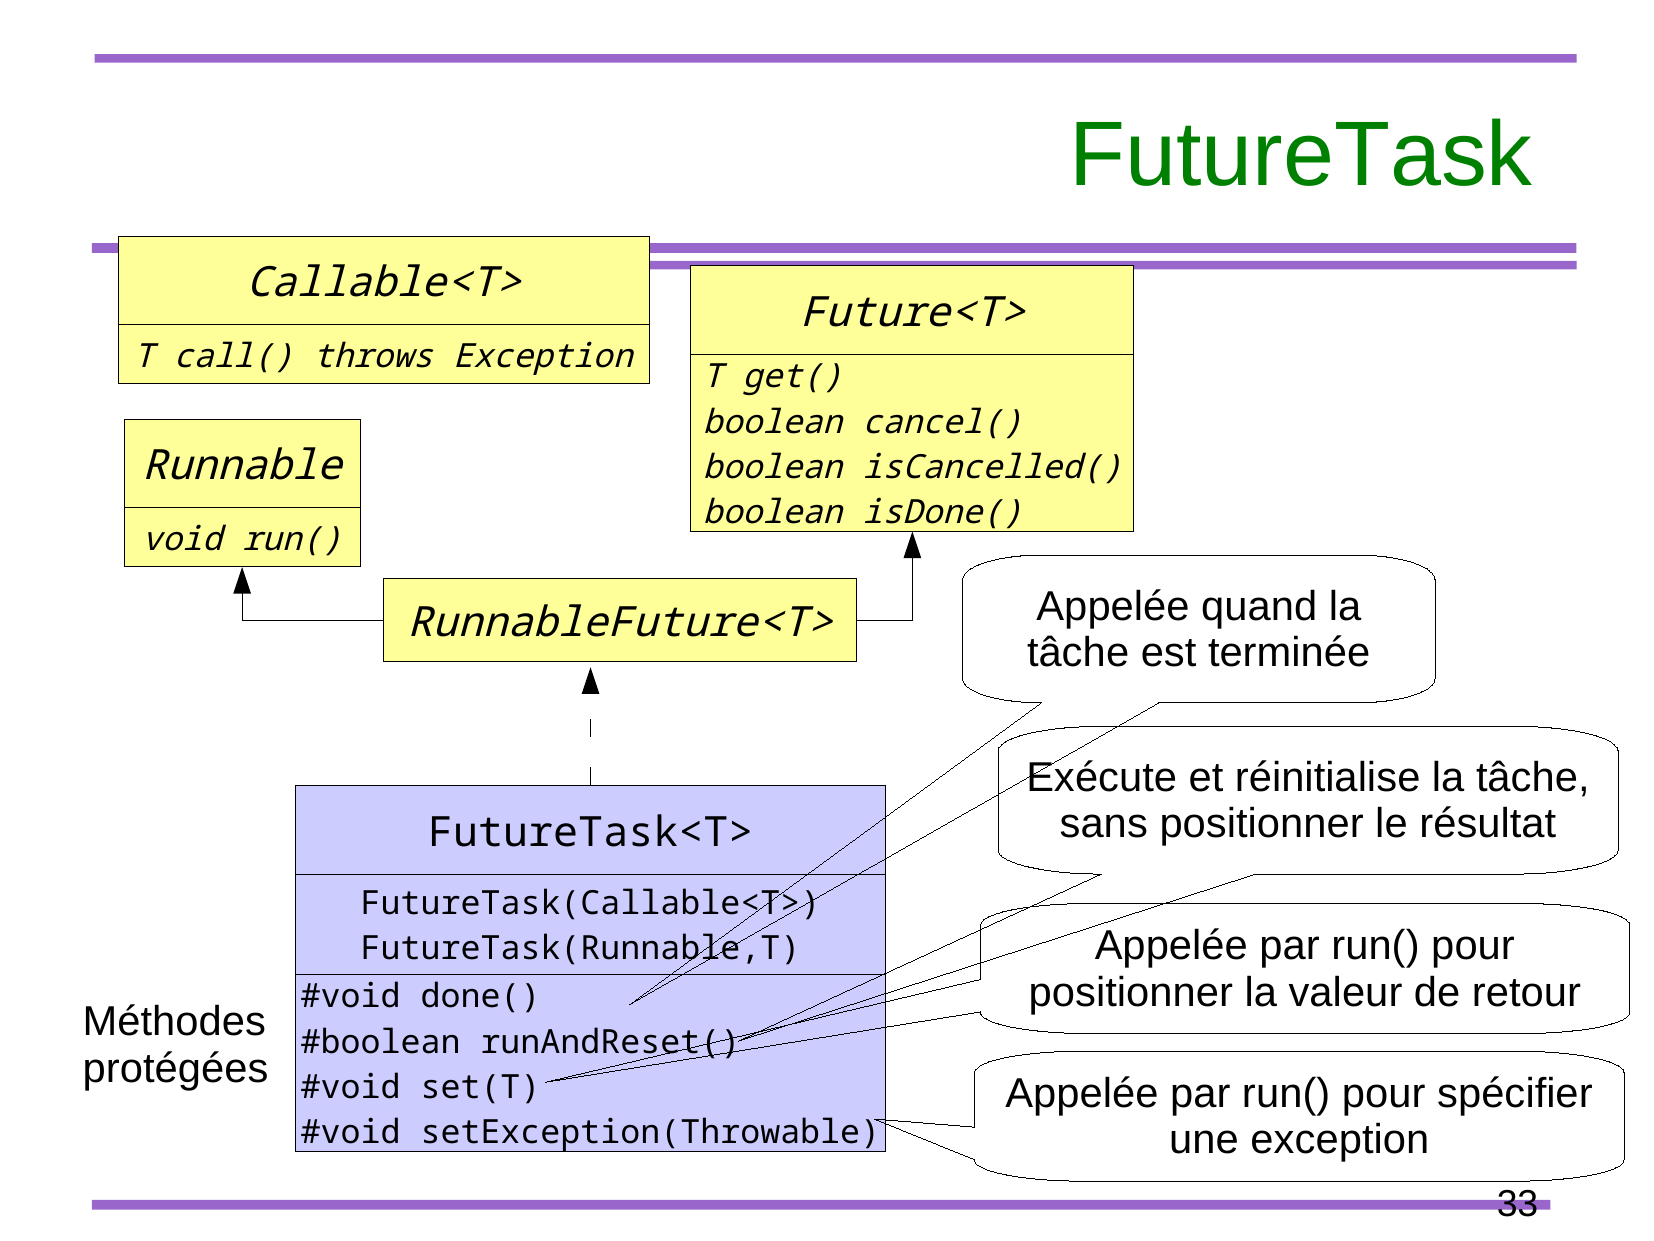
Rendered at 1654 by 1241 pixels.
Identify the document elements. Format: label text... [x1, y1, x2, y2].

text_box #void done() #boolean runAndReset() #void set(T) #void setException(Throwable) [295, 974, 886, 1152]
text_box Appelée quand la tâche est terminée [629, 555, 1436, 1005]
text_box Appelée par run() pour positionner la valeur de retour [545, 903, 1630, 1083]
text_box Future<T> [690, 265, 1134, 354]
text_box FutureTask(Callable<T>) FutureTask(Runnable,T) [685, 874, 886, 974]
text_box T get() boolean cancel() boolean isCancelled() boolean isDone() [690, 354, 1134, 532]
text_box Callable<T> [118, 236, 650, 324]
text_box FutureTask(Callable<T>) FutureTask(Runnable,T) [295, 874, 806, 974]
text_box #void done() #boolean runAndReset() #void set(T) #void setException(Throwable) [810, 994, 886, 1019]
text_box FutureTask<T> [861, 859, 886, 874]
text_box Appelée par run() pour spécifier une exception [874, 1051, 1625, 1182]
title FutureTask [121, 49, 1534, 257]
text_box Runnable [124, 419, 361, 507]
text_box Méthodes protégées [82, 998, 269, 1103]
text_box void run() [124, 507, 361, 567]
text_box RunnableFuture<T> [383, 578, 857, 662]
text_box FutureTask<T> [295, 785, 886, 874]
text_box T call() throws Exception [118, 324, 650, 384]
text_box Exécute et réinitialise la tâche, sans positionner le résultat [738, 726, 1619, 1042]
